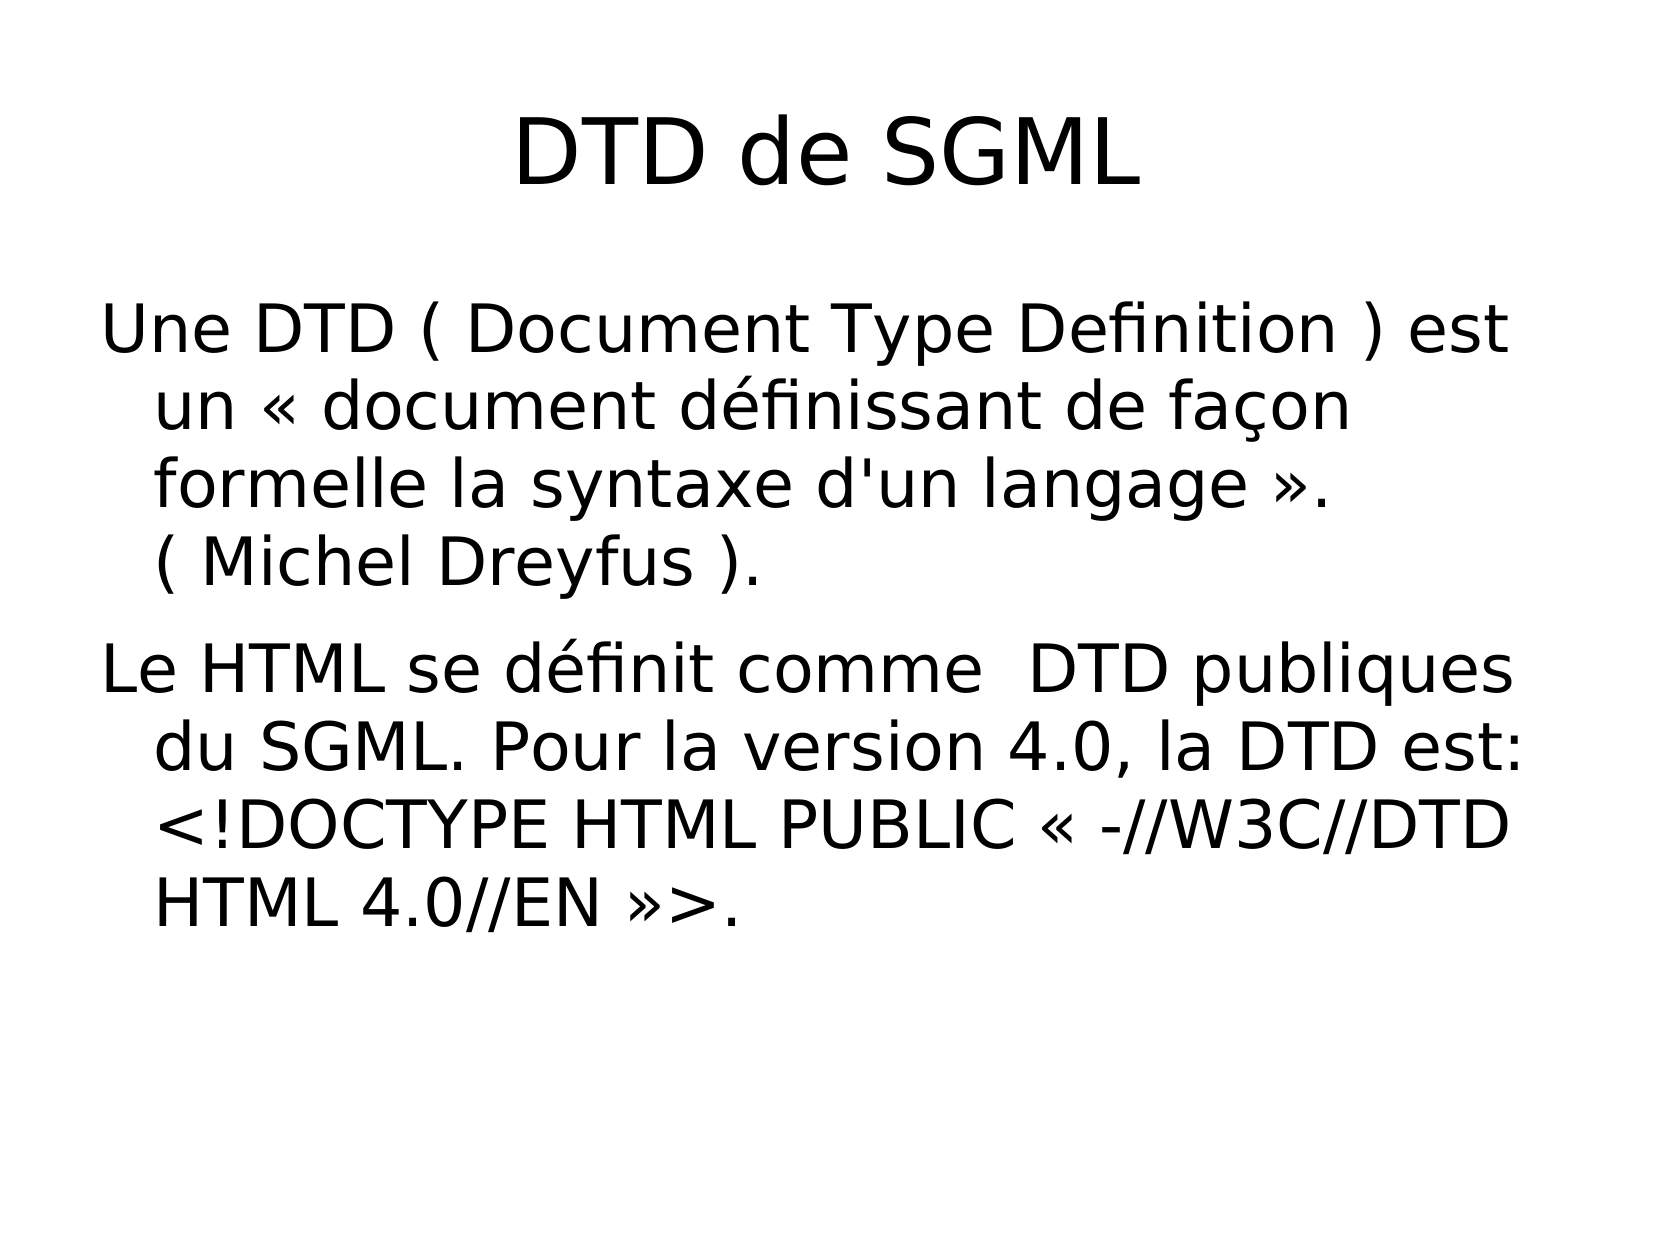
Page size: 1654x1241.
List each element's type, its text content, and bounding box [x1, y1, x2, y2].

title DTD de SGML [82, 49, 1571, 257]
list Une DTD ( Document Type Definition ) est un « document définissant de façon formelle la syntaxe d'un langage ».( Michel Dreyfus ). Le HTML se définit comme DTD publiques du SGML. Pour la version 4.0, la DTD est: <!DOCTYPE HTML PUBLIC « -//W3C//DTD HTML 4.0//EN »>. [82, 290, 1571, 1094]
